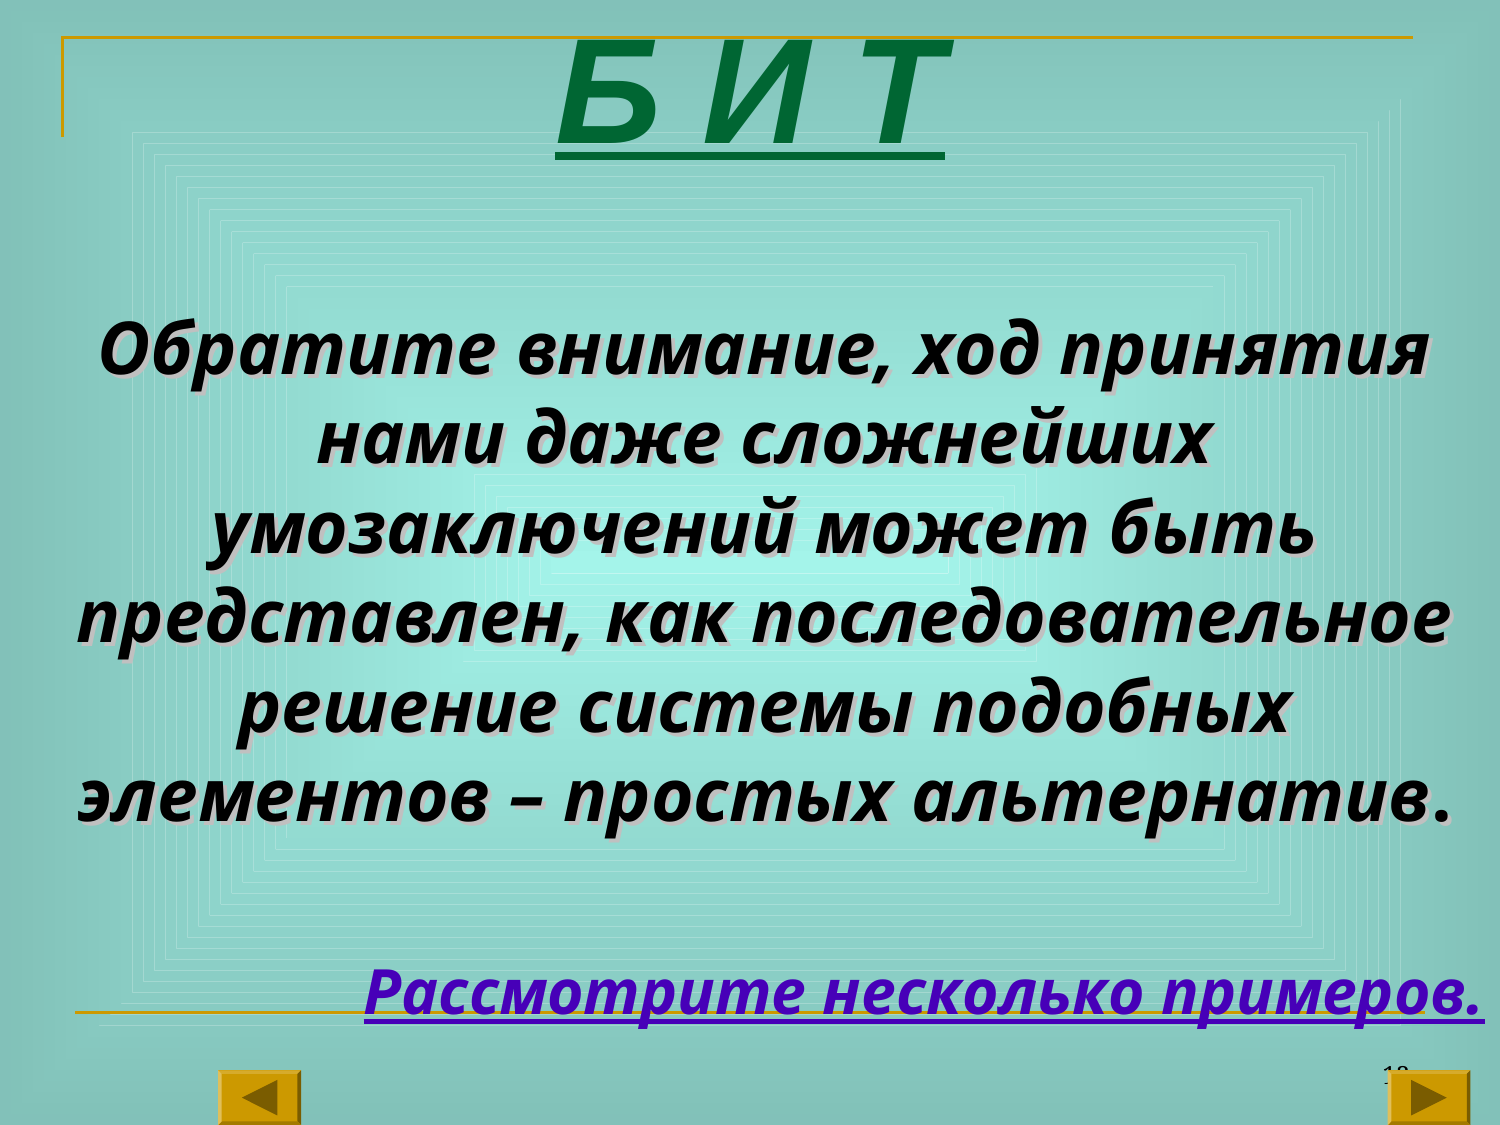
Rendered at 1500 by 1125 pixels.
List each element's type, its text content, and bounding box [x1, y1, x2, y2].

text_box [1389, 1070, 1471, 1125]
text_box Обратите внимание, ход принятия нами даже сложнейших умозаключений может быть представлен, как последовательное решение системы подобных элементов – простых альтернатив. Рассмотрите несколько примеров. [29, 197, 1500, 1038]
title Б И Т [75, 0, 1426, 197]
text_box [220, 1070, 302, 1125]
